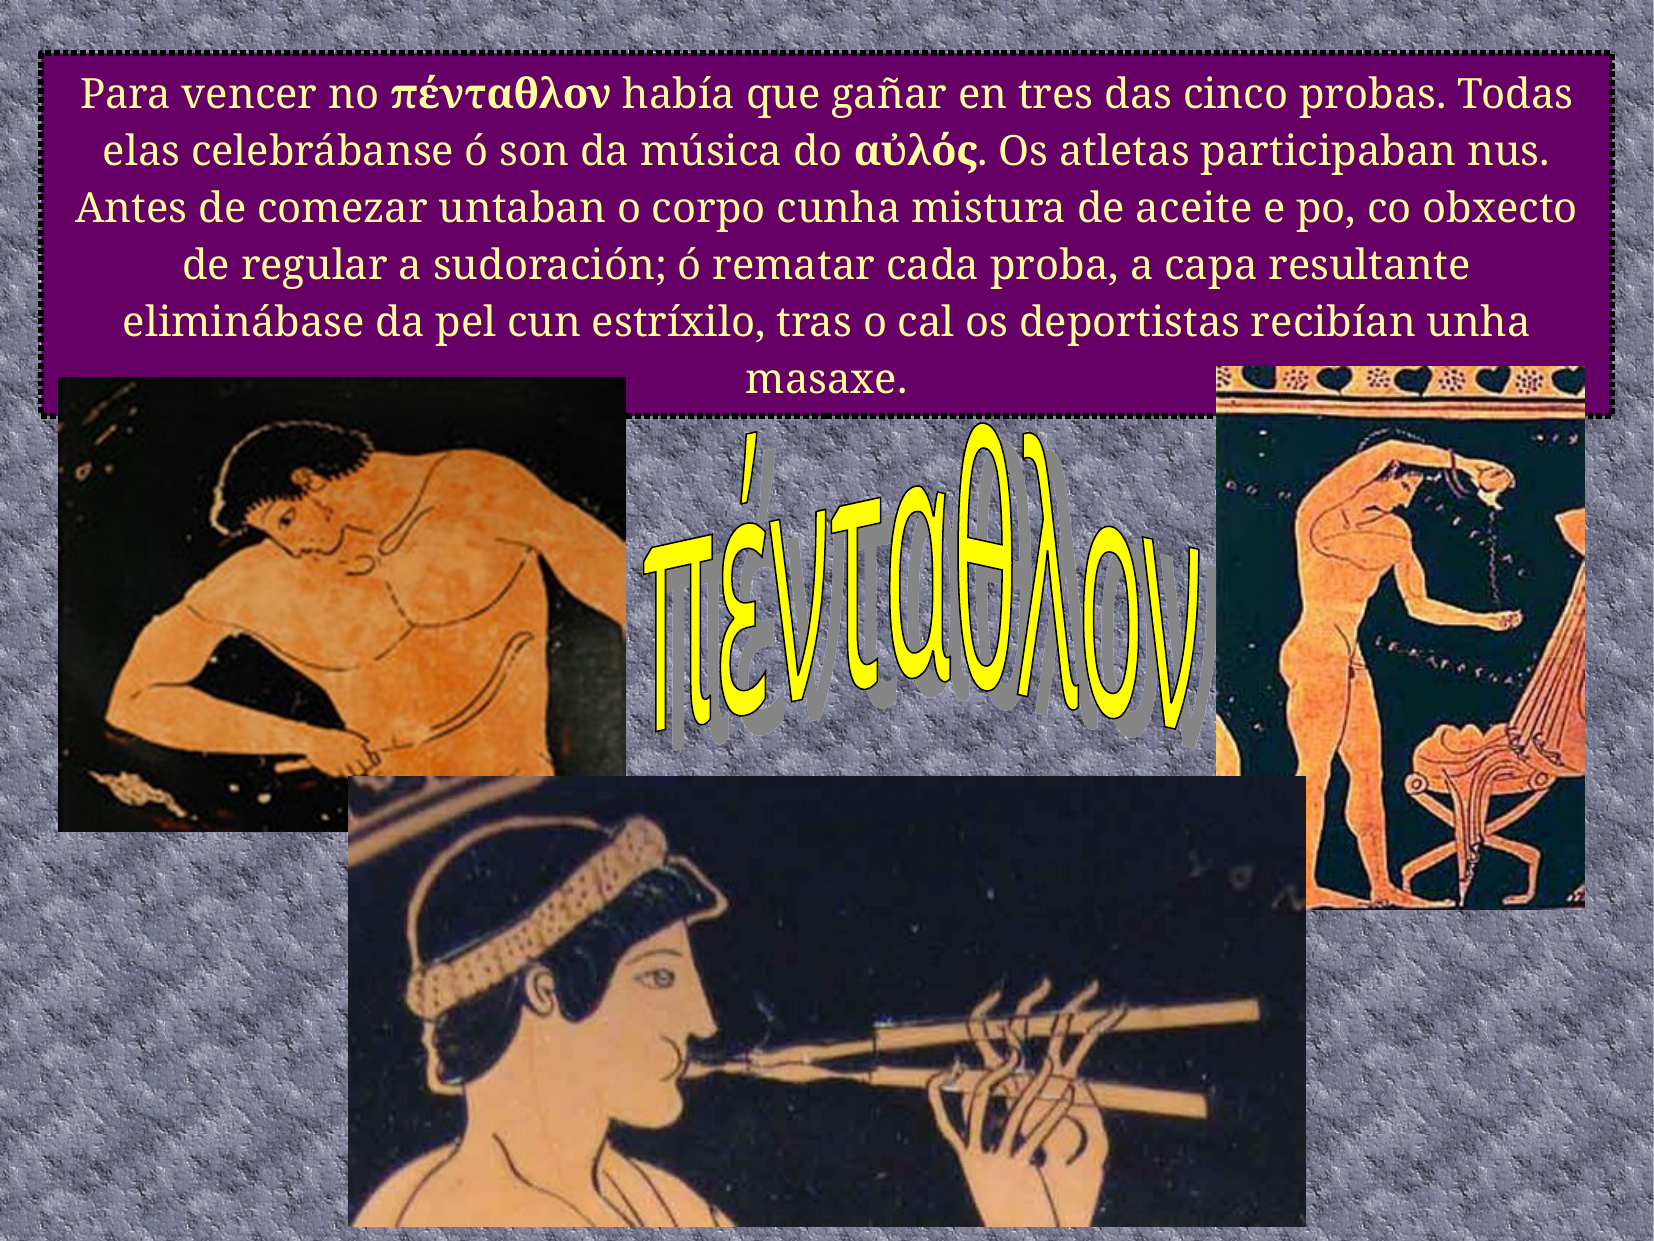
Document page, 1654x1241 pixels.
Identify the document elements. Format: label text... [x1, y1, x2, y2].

text_box πένταθλον [1142, 536, 1199, 730]
text_box πένταθλον [1017, 432, 1079, 711]
text_box πένταθλον [889, 485, 951, 682]
text_box πένταθλον [1083, 526, 1139, 719]
text_box πένταθλον [831, 497, 881, 690]
text_box πένταθλον [769, 509, 826, 702]
picture [0, 0, 1654, 1241]
text_box πένταθλον [741, 431, 757, 504]
text_box πένταθλον [643, 534, 713, 732]
text_box Para vencer no πένταθλον había que gañar en tres das cinco probas. Todas elas celebrábanse ó son da música do αὐλός. Os atletas participaban nus. Antes de comezar untaban o corpo cunha mistura de aceite e po, co obxecto de regular a sudoración; ó rematar cada proba, a capa resultante eliminábase da pel cun estríxilo, tras o cal os deportistas recibían unha masaxe. [41, 53, 1613, 290]
text_box πένταθλον [958, 423, 1013, 692]
text_box πένταθλον [720, 522, 766, 716]
